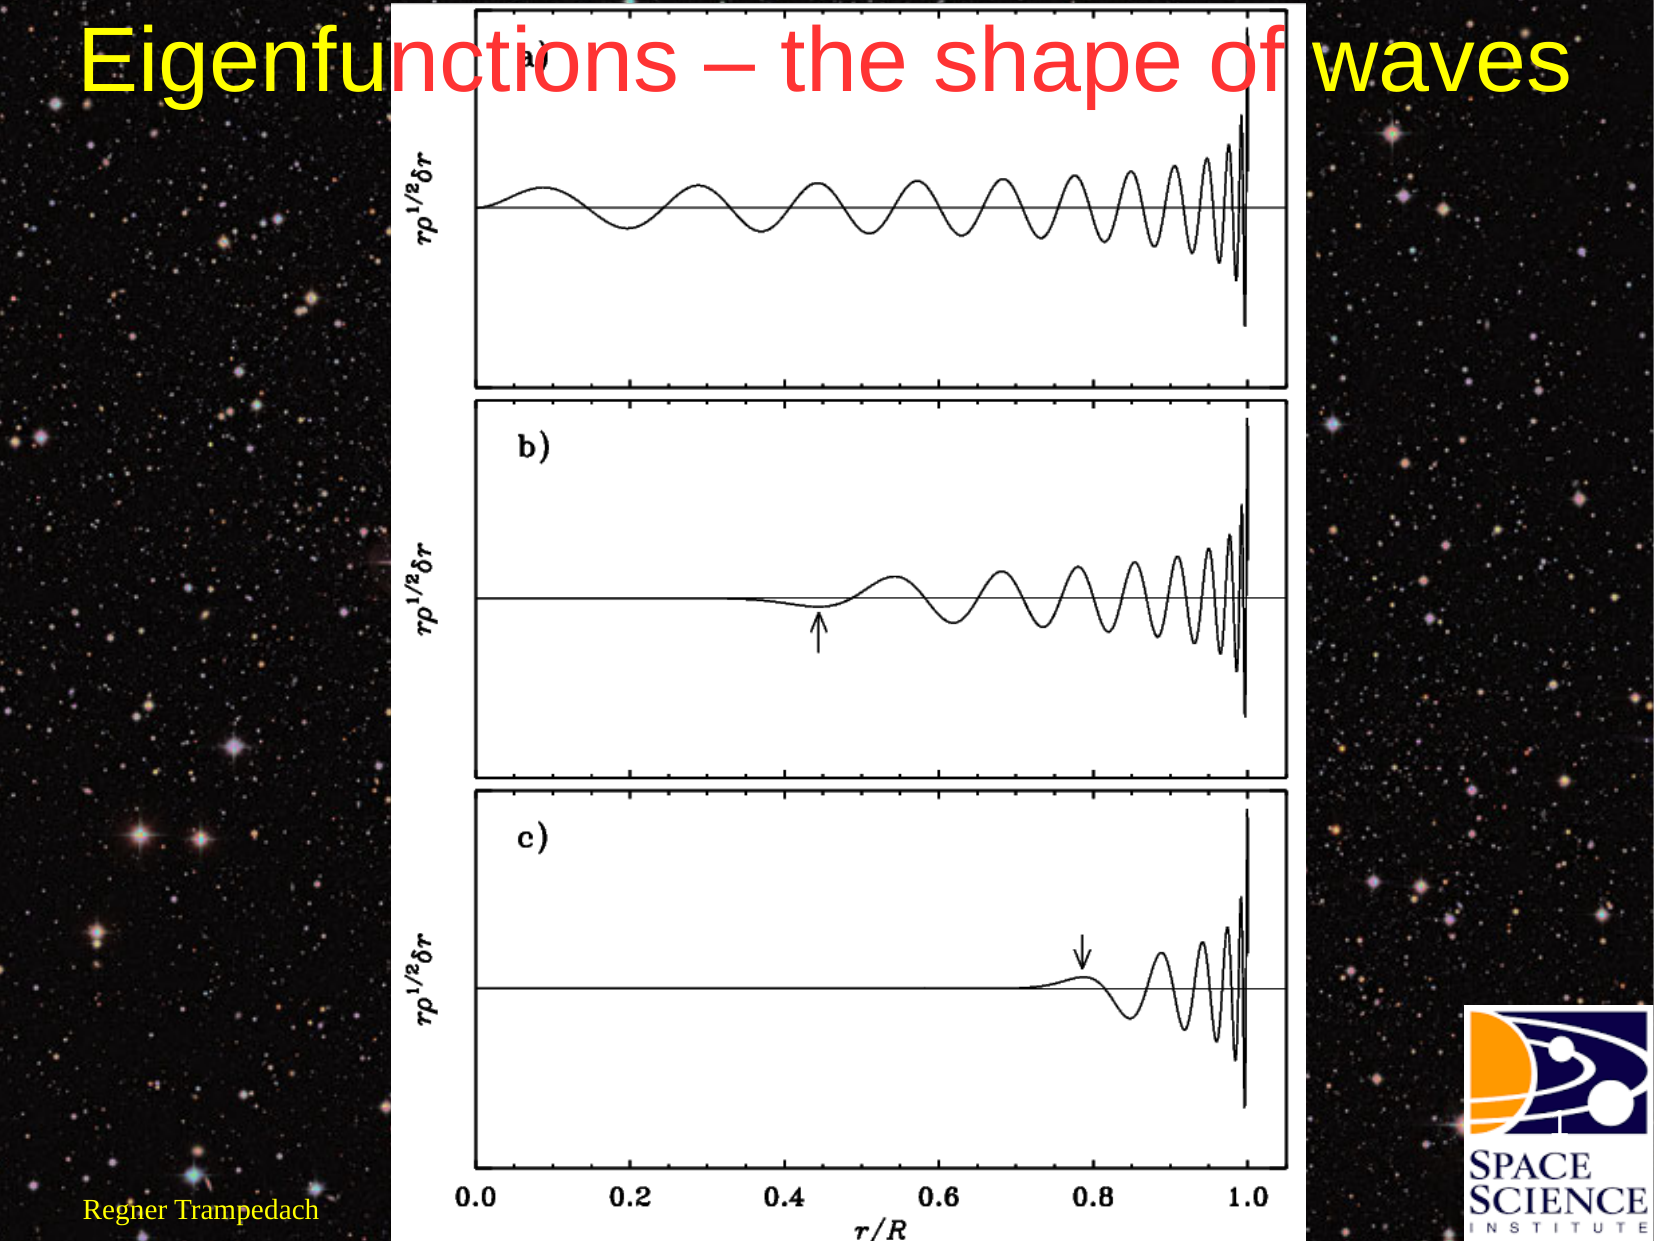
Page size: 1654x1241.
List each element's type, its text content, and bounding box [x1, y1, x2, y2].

title Eigenfunctions – the shape of waves [30, 0, 1621, 121]
picture [0, 0, 1654, 1241]
